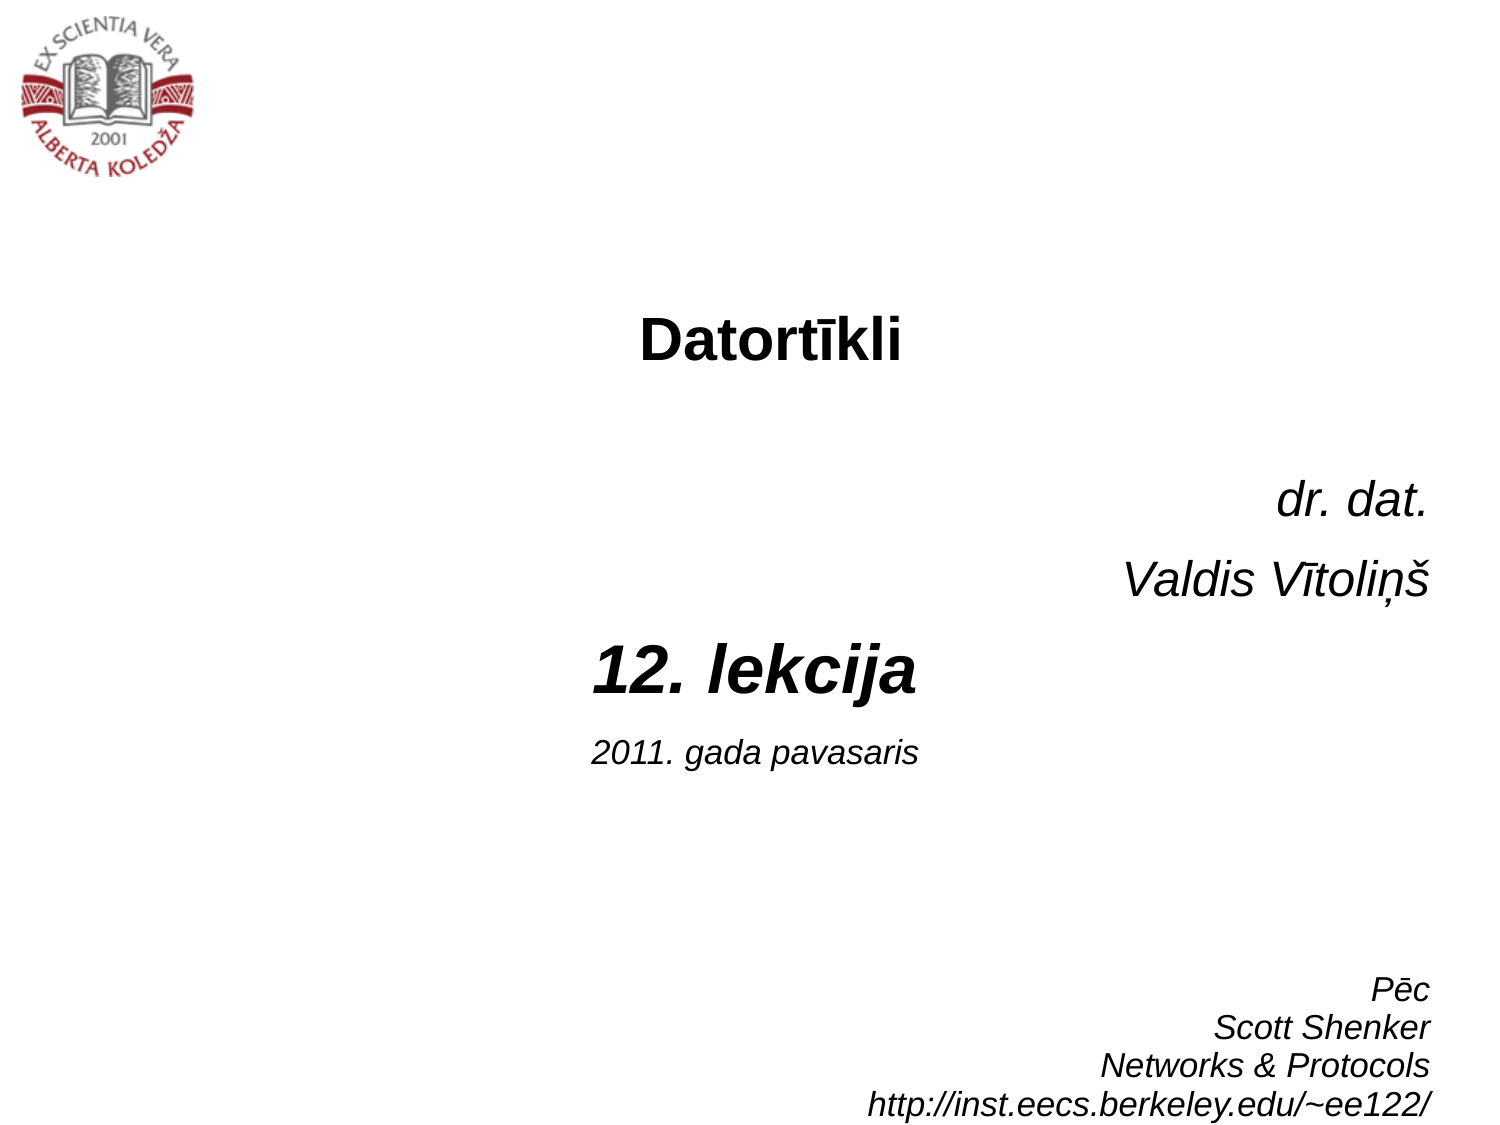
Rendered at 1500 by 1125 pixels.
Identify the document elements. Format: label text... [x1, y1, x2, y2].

list dr. dat. Valdis Vītoliņš 12. lekcija 2011. gada pavasaris Pēc Scott Shenker Networks & Protocols http://inst.eecs.berkeley.edu/~ee122/ [80, 384, 1431, 1125]
picture [21, 16, 194, 177]
title Datortīkli [187, 283, 1356, 384]
